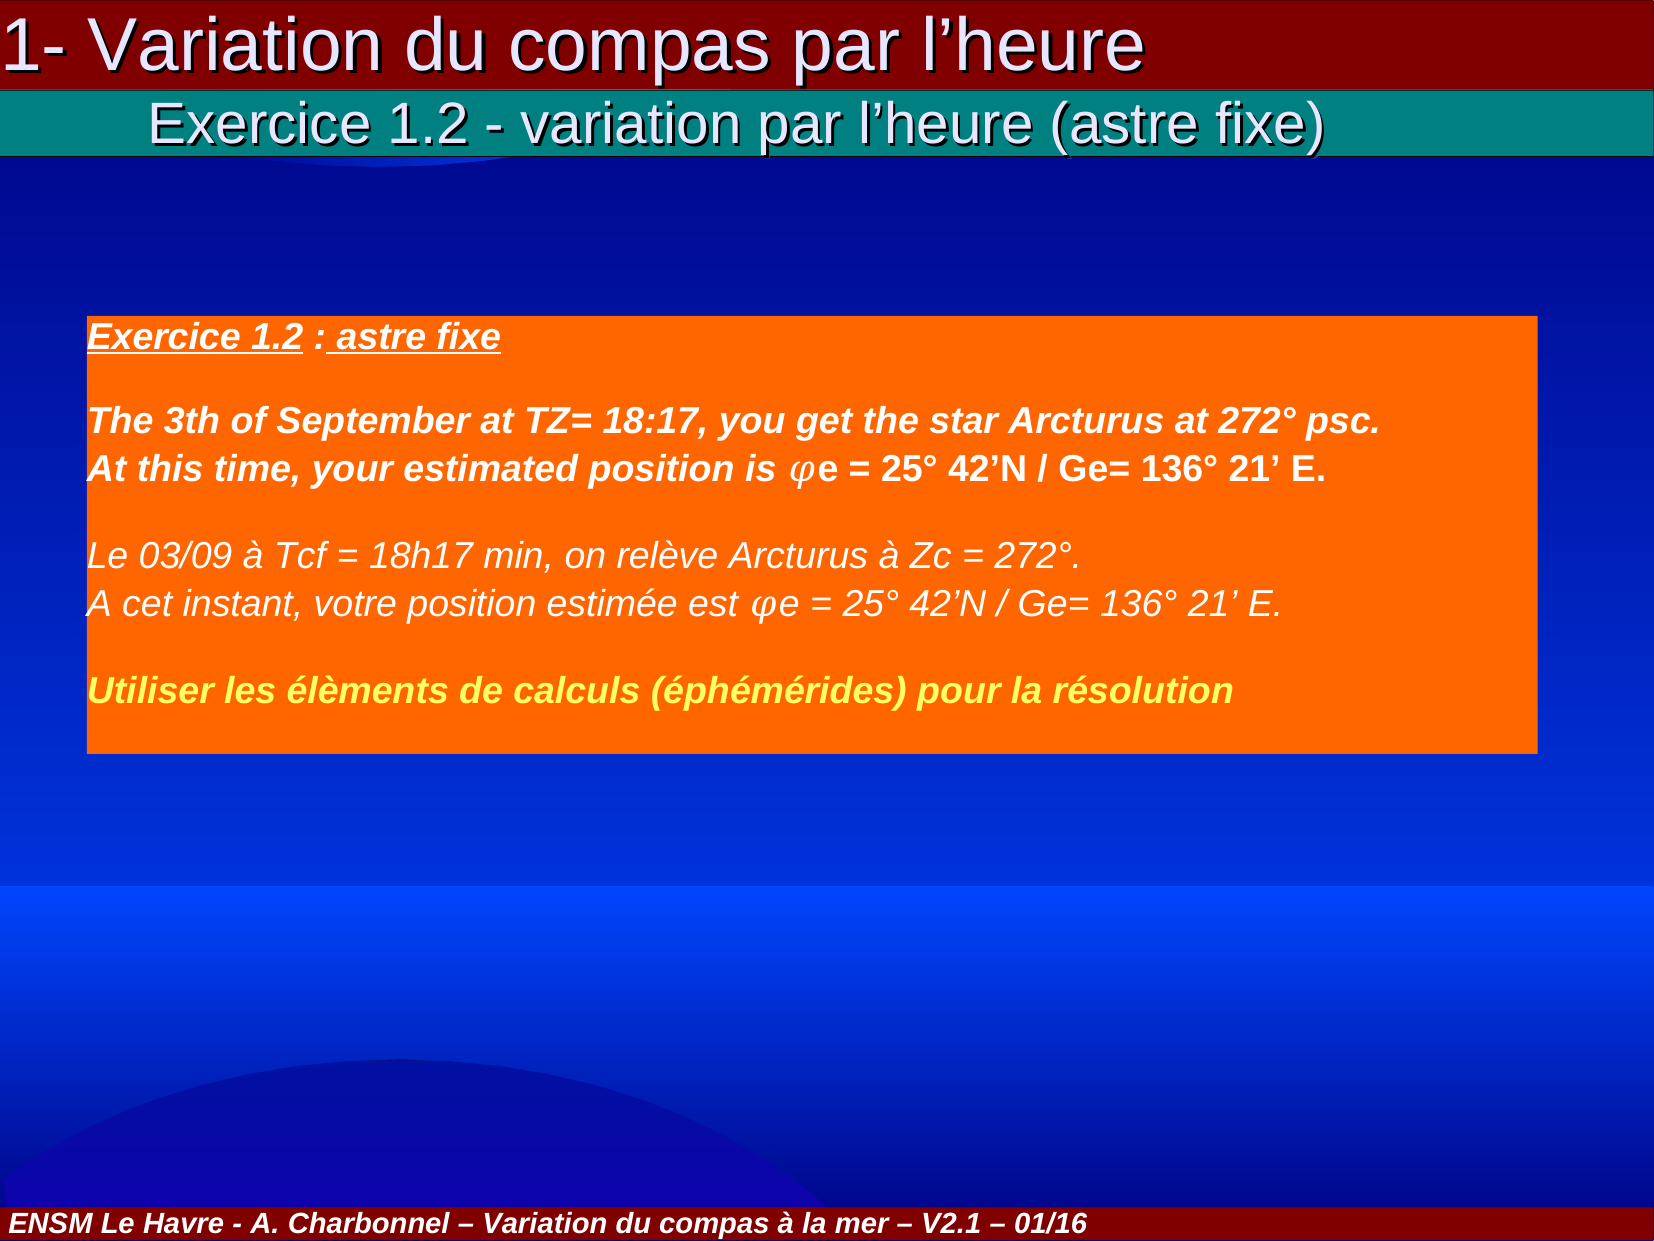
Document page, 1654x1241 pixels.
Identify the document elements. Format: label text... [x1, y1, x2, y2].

text_box ENSM Le Havre - A. Charbonnel – Variation du compas à la mer – V2.1 – 01/16 [0, 1207, 1654, 1241]
text_box Exercice 1.2 : astre fixe The 3th of September at TZ= 18:17, you get the star Arcturus at 272° psc. At this time, your estimated position is 𝜑e = 25° 42’N / Ge= 136° 21’ E. Le 03/09 à Tcf = 18h17 min, on relève Arcturus à Zc = 272°. A cet instant, votre position estimée est 𝜑e = 25° 42’N / Ge= 136° 21’ E. Utiliser les élèments de calculs (éphémérides) pour la résolution [86, 315, 1538, 737]
title 1- Variation du compas par l’heure [0, 0, 1654, 89]
title Exercice 1.2 - variation par l’heure (astre fixe) [0, 90, 1654, 156]
